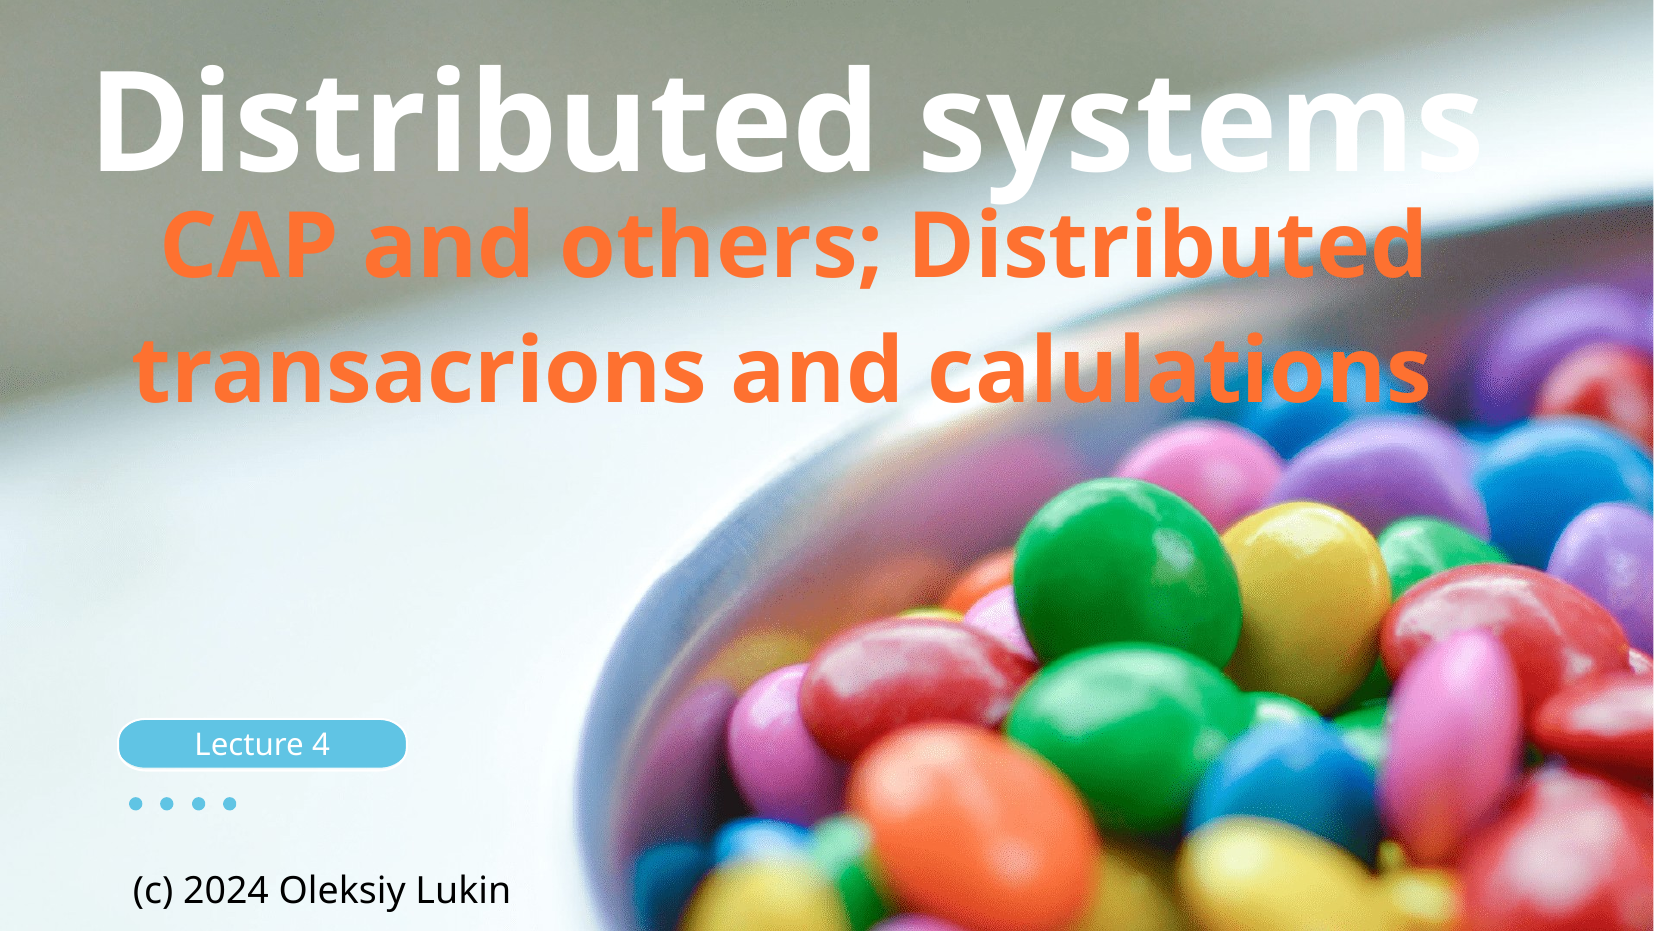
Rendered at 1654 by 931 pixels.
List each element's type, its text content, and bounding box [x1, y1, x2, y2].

text_box [160, 797, 174, 811]
text_box [223, 797, 237, 811]
text_box [129, 797, 143, 811]
text_box [192, 797, 206, 811]
title Distributed systems [88, 0, 1625, 237]
picture [0, 0, 1654, 931]
title CAP and others; Distributed transacrions and calulations [88, 179, 1477, 430]
text_box (c) 2024 Oleksiy Lukin [118, 856, 562, 931]
text_box Lecture 4 [120, 720, 405, 768]
